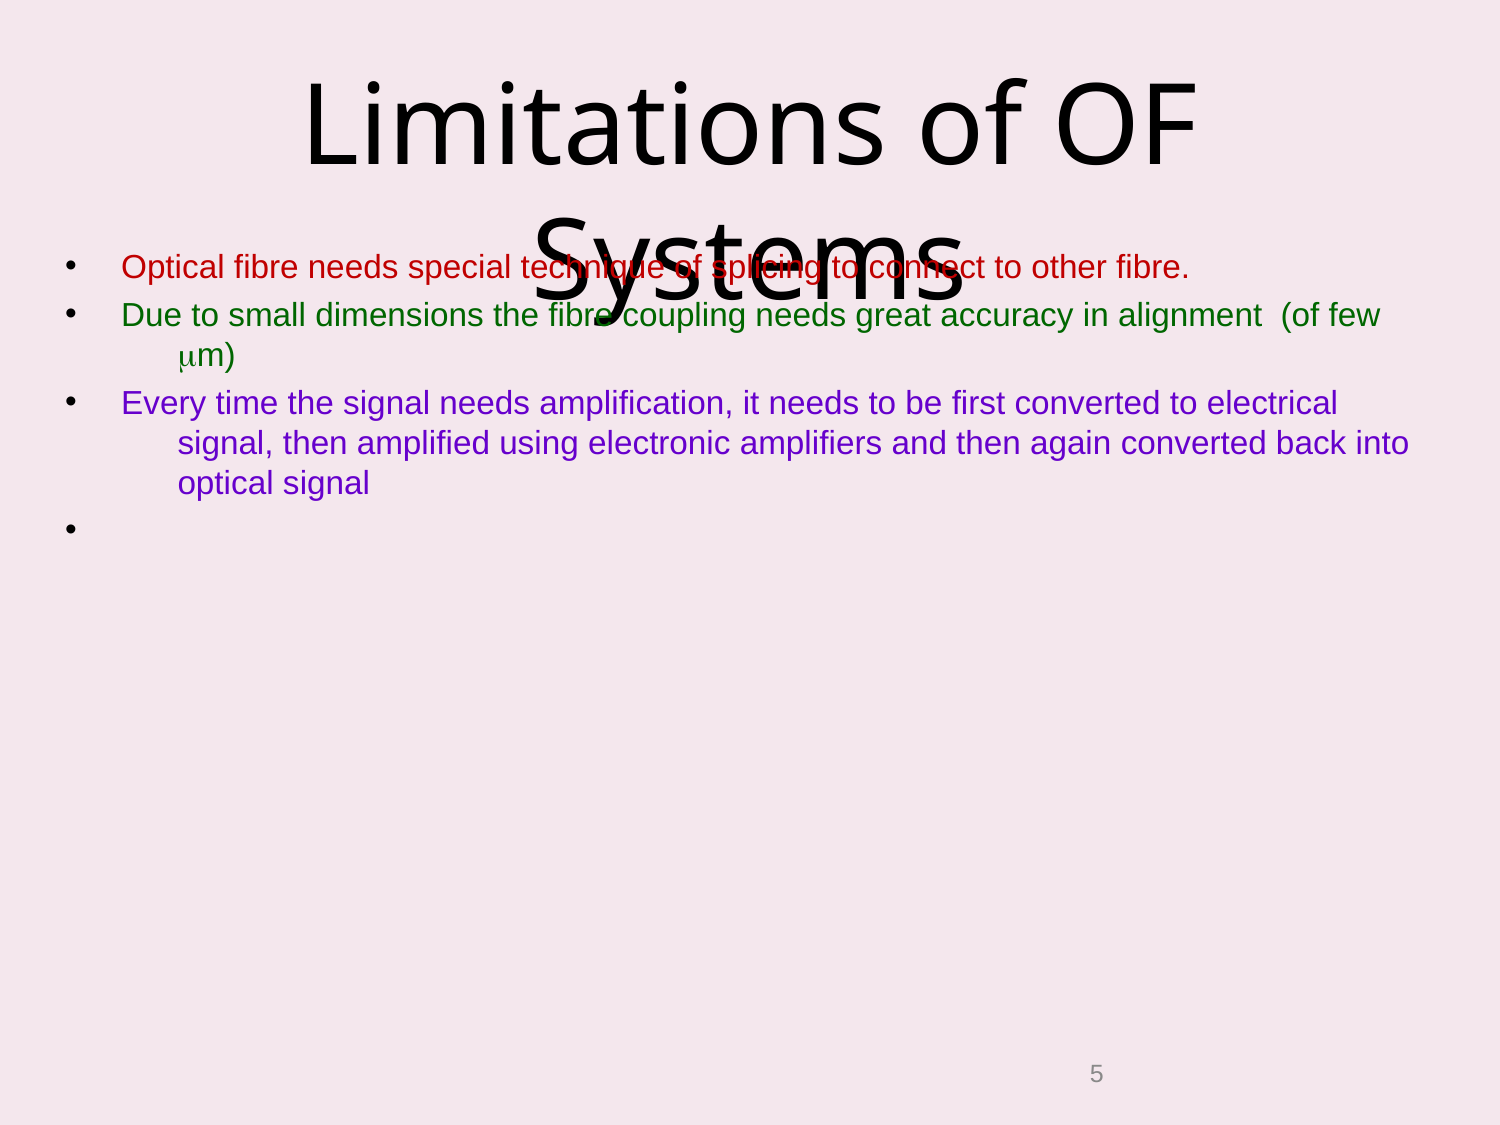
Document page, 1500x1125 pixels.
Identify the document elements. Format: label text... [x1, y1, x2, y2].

title Limitations of OF Systems [75, 45, 1426, 233]
list Optical fibre needs special technique of splicing to connect to other fibre. Due to small dimensions the fibre coupling needs great accuracy in alignment (of few m) Every time the signal needs amplification, it needs to be first converted to electrical signal, then amplified using electronic amplifiers and then again converted back into optical signal [50, 237, 1451, 980]
text_box [1074, 1042, 1426, 1103]
